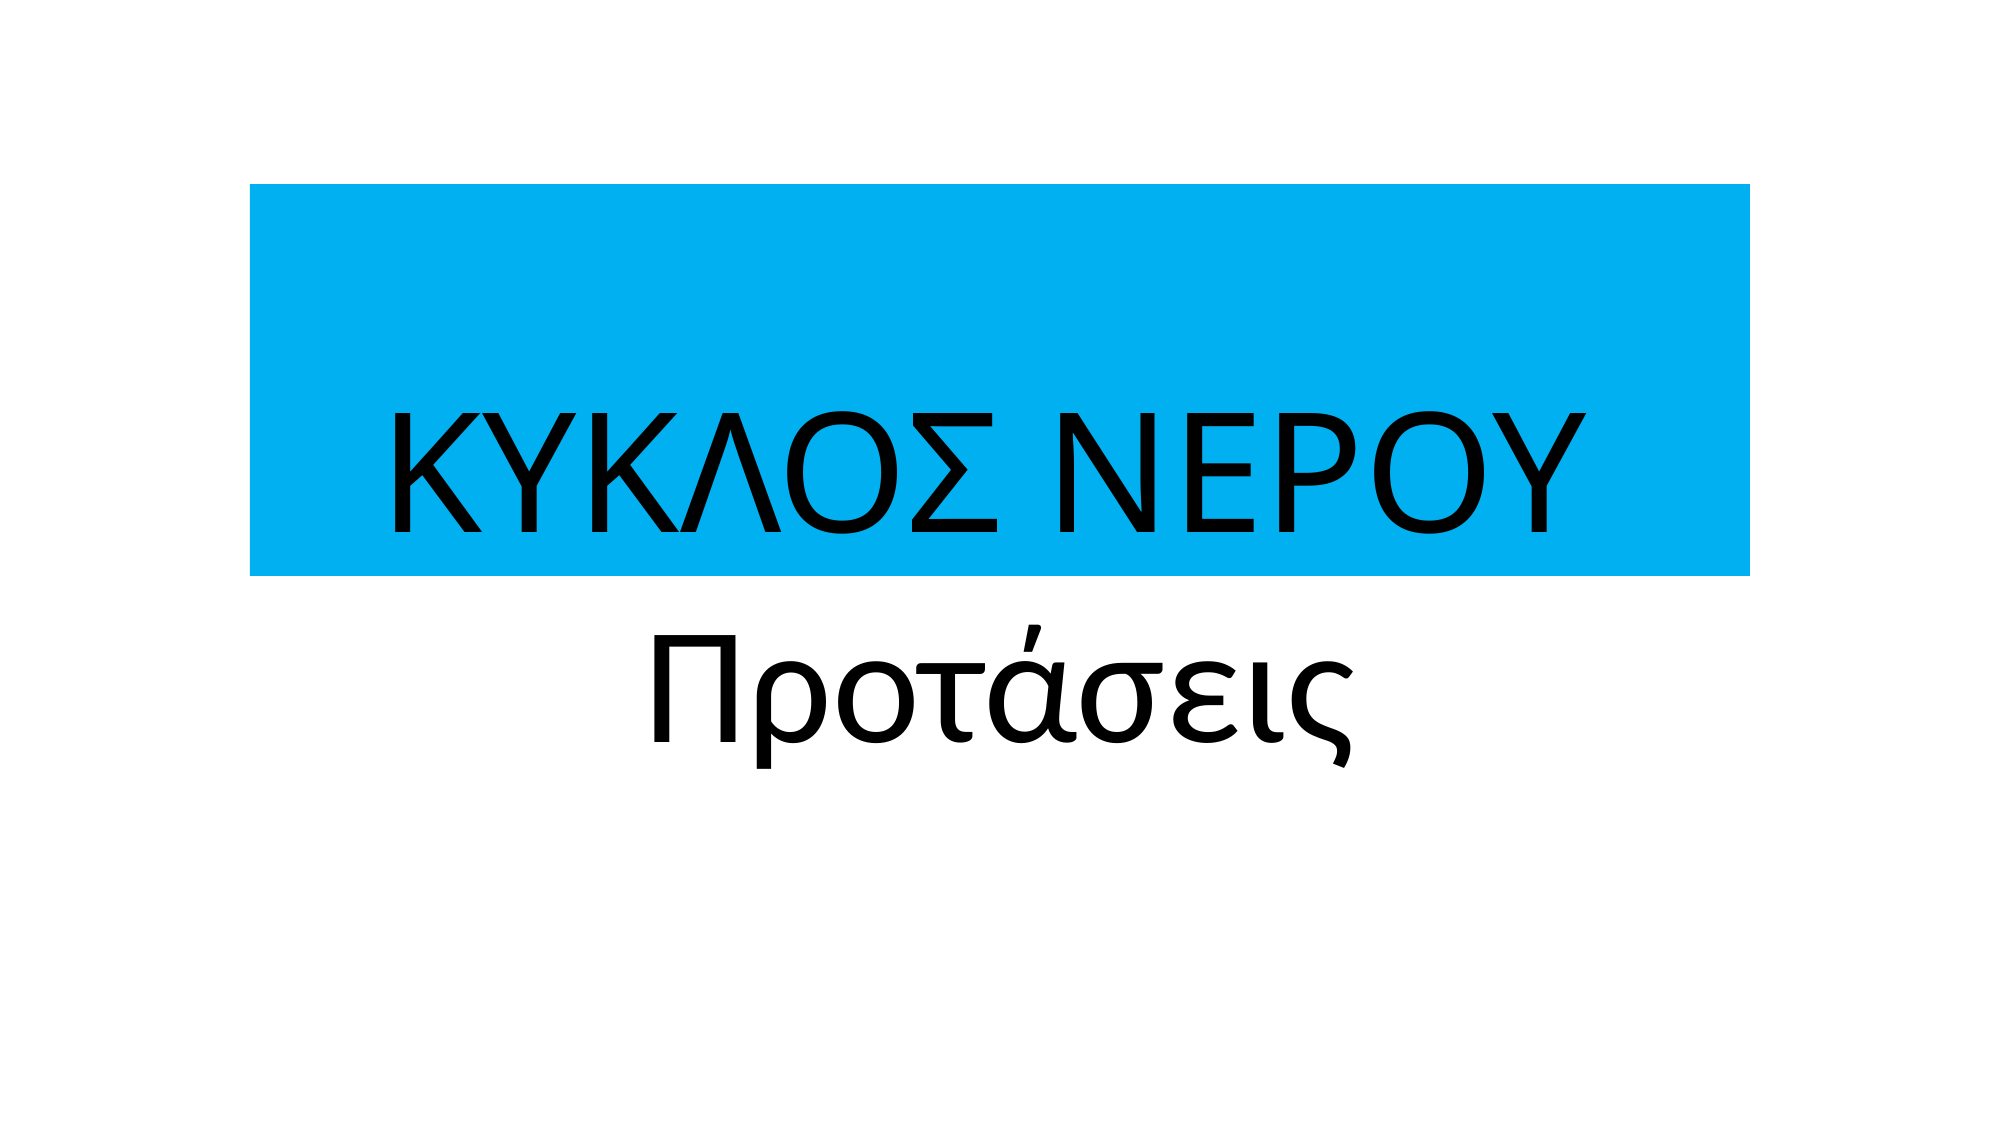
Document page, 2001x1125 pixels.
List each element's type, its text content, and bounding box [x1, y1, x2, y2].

subtitle Προτάσεις [249, 590, 1750, 863]
title ΚΥΚΛΟΣ ΝΕΡΟΥ [249, 184, 1750, 576]
